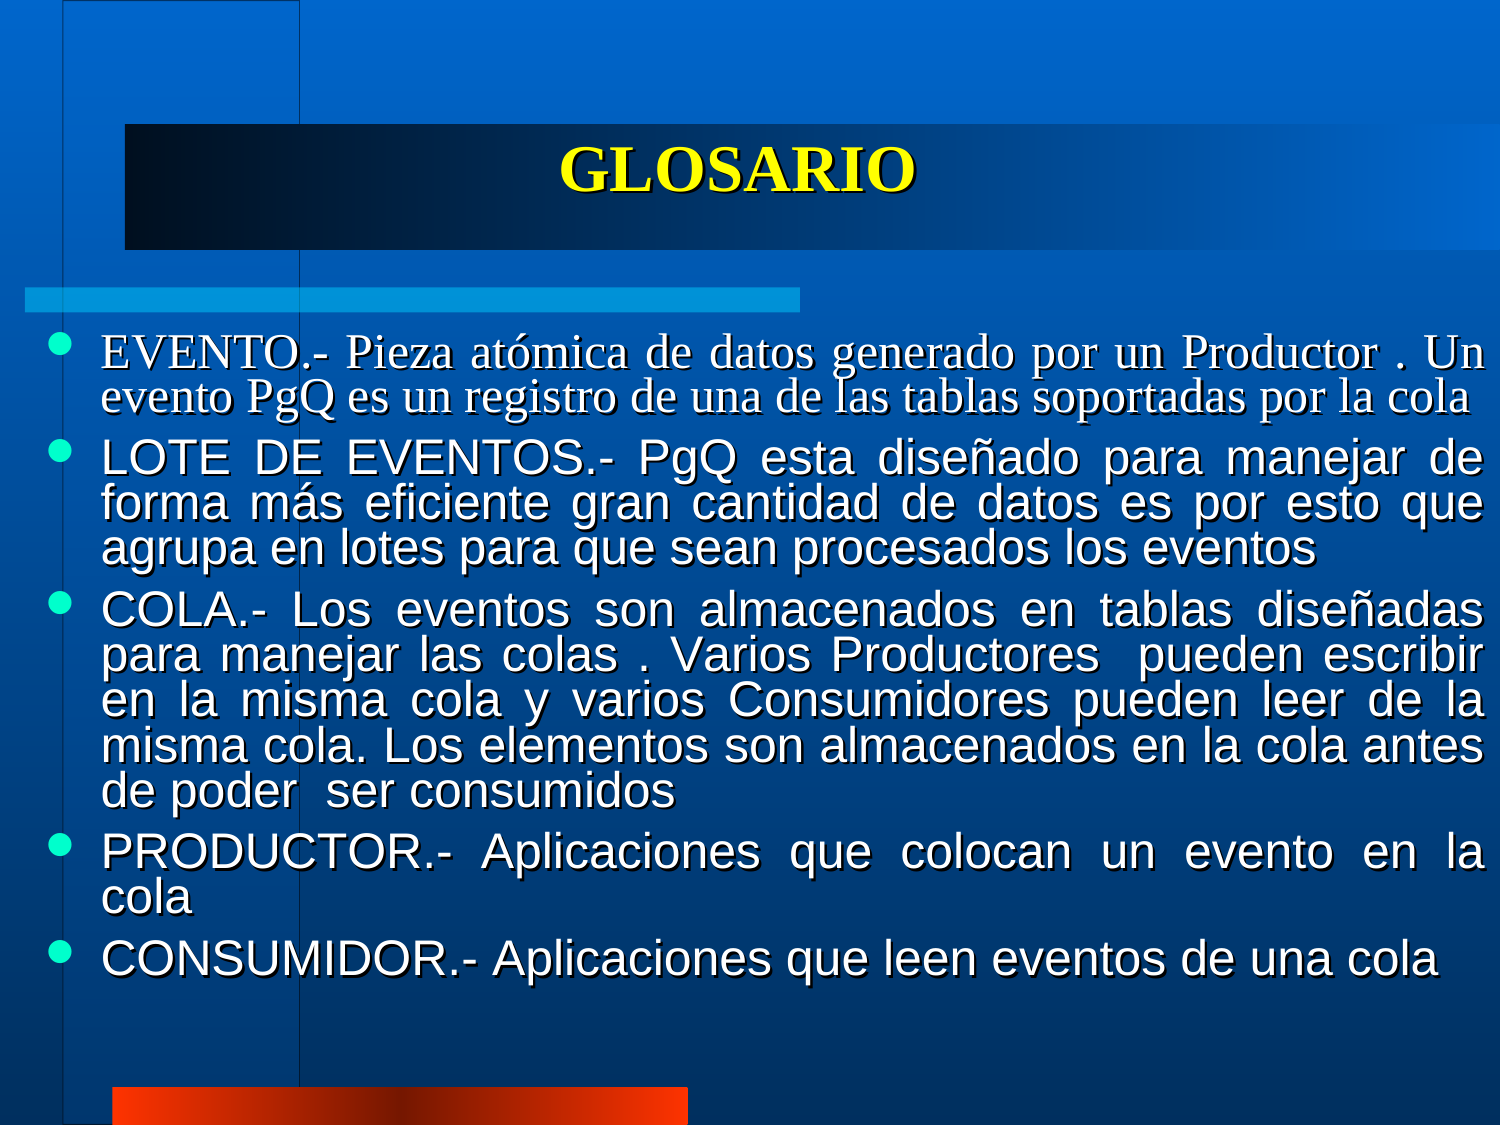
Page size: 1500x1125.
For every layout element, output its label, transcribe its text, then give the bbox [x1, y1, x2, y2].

list EVENTO.- Pieza atómica de datos generado por un Productor . Un evento PgQ es un registro de una de las tablas soportadas por la cola LOTE DE EVENTOS.- PgQ esta diseñado para manejar de forma más eficiente gran cantidad de datos es por esto que agrupa en lotes para que sean procesados los eventos COLA.- Los eventos son almacenados en tablas diseñadas para manejar las colas . Varios Productores pueden escribir en la misma cola y varios Consumidores pueden leer de la misma cola. Los elementos son almacenados en la cola antes de poder ser consumidos PRODUCTOR.- Aplicaciones que colocan un evento en la cola CONSUMIDOR.- Aplicaciones que leen eventos de una cola [30, 324, 1500, 1071]
title GLOSARIO [29, 78, 1447, 266]
